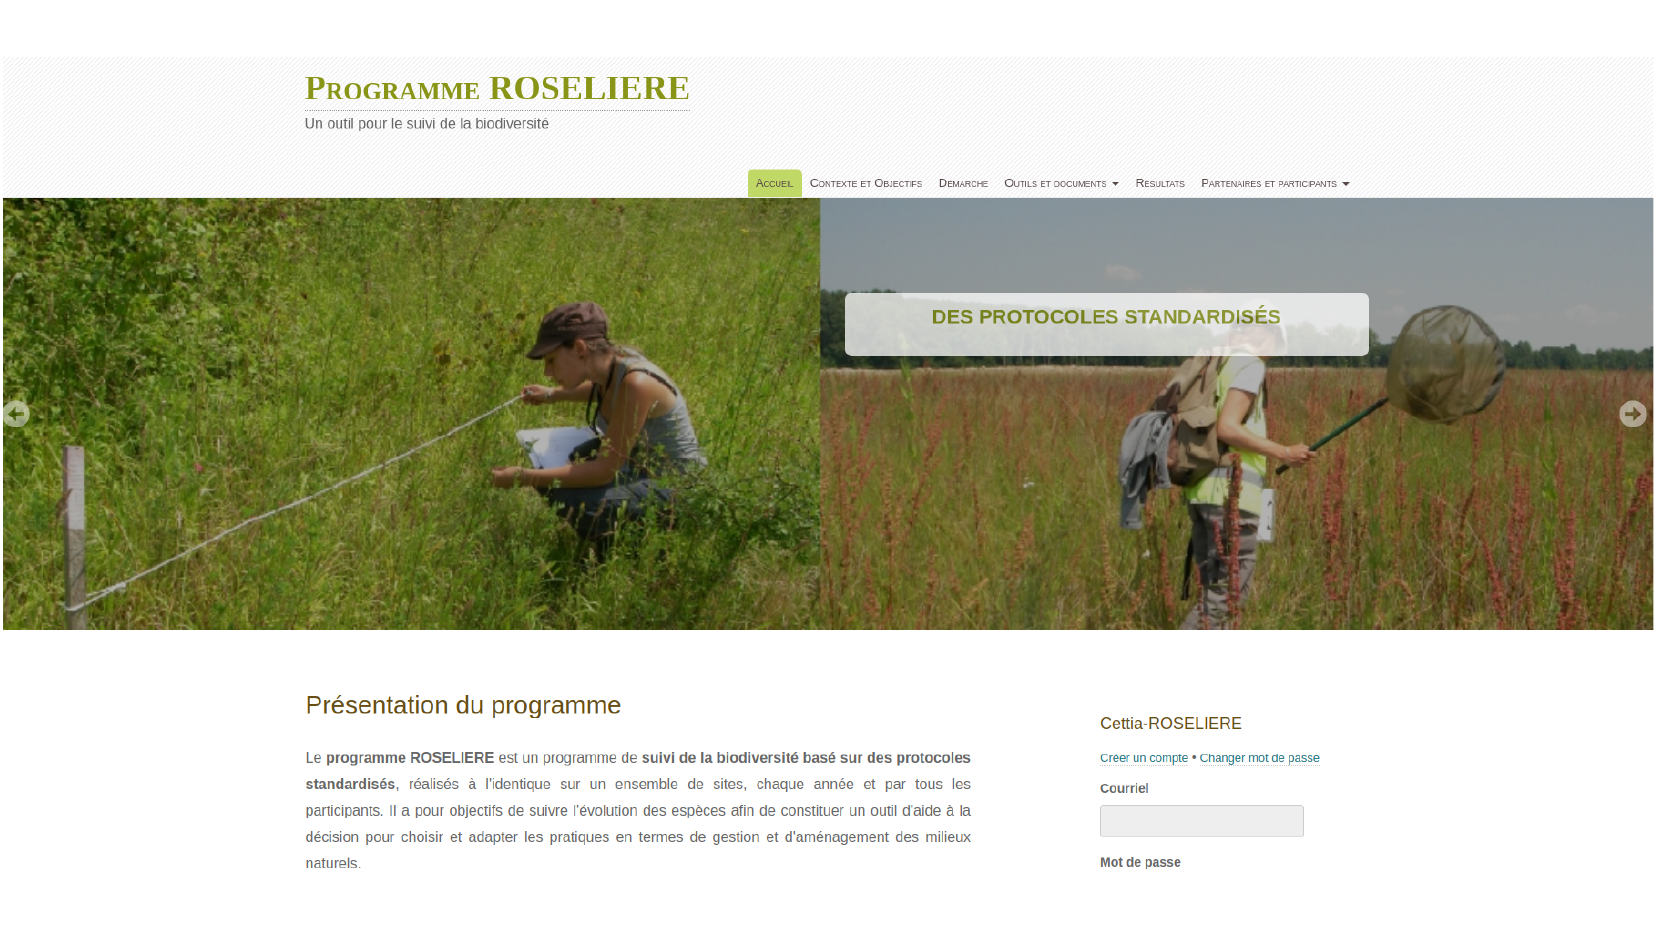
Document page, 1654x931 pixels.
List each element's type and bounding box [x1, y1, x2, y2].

picture [3, 57, 1654, 878]
